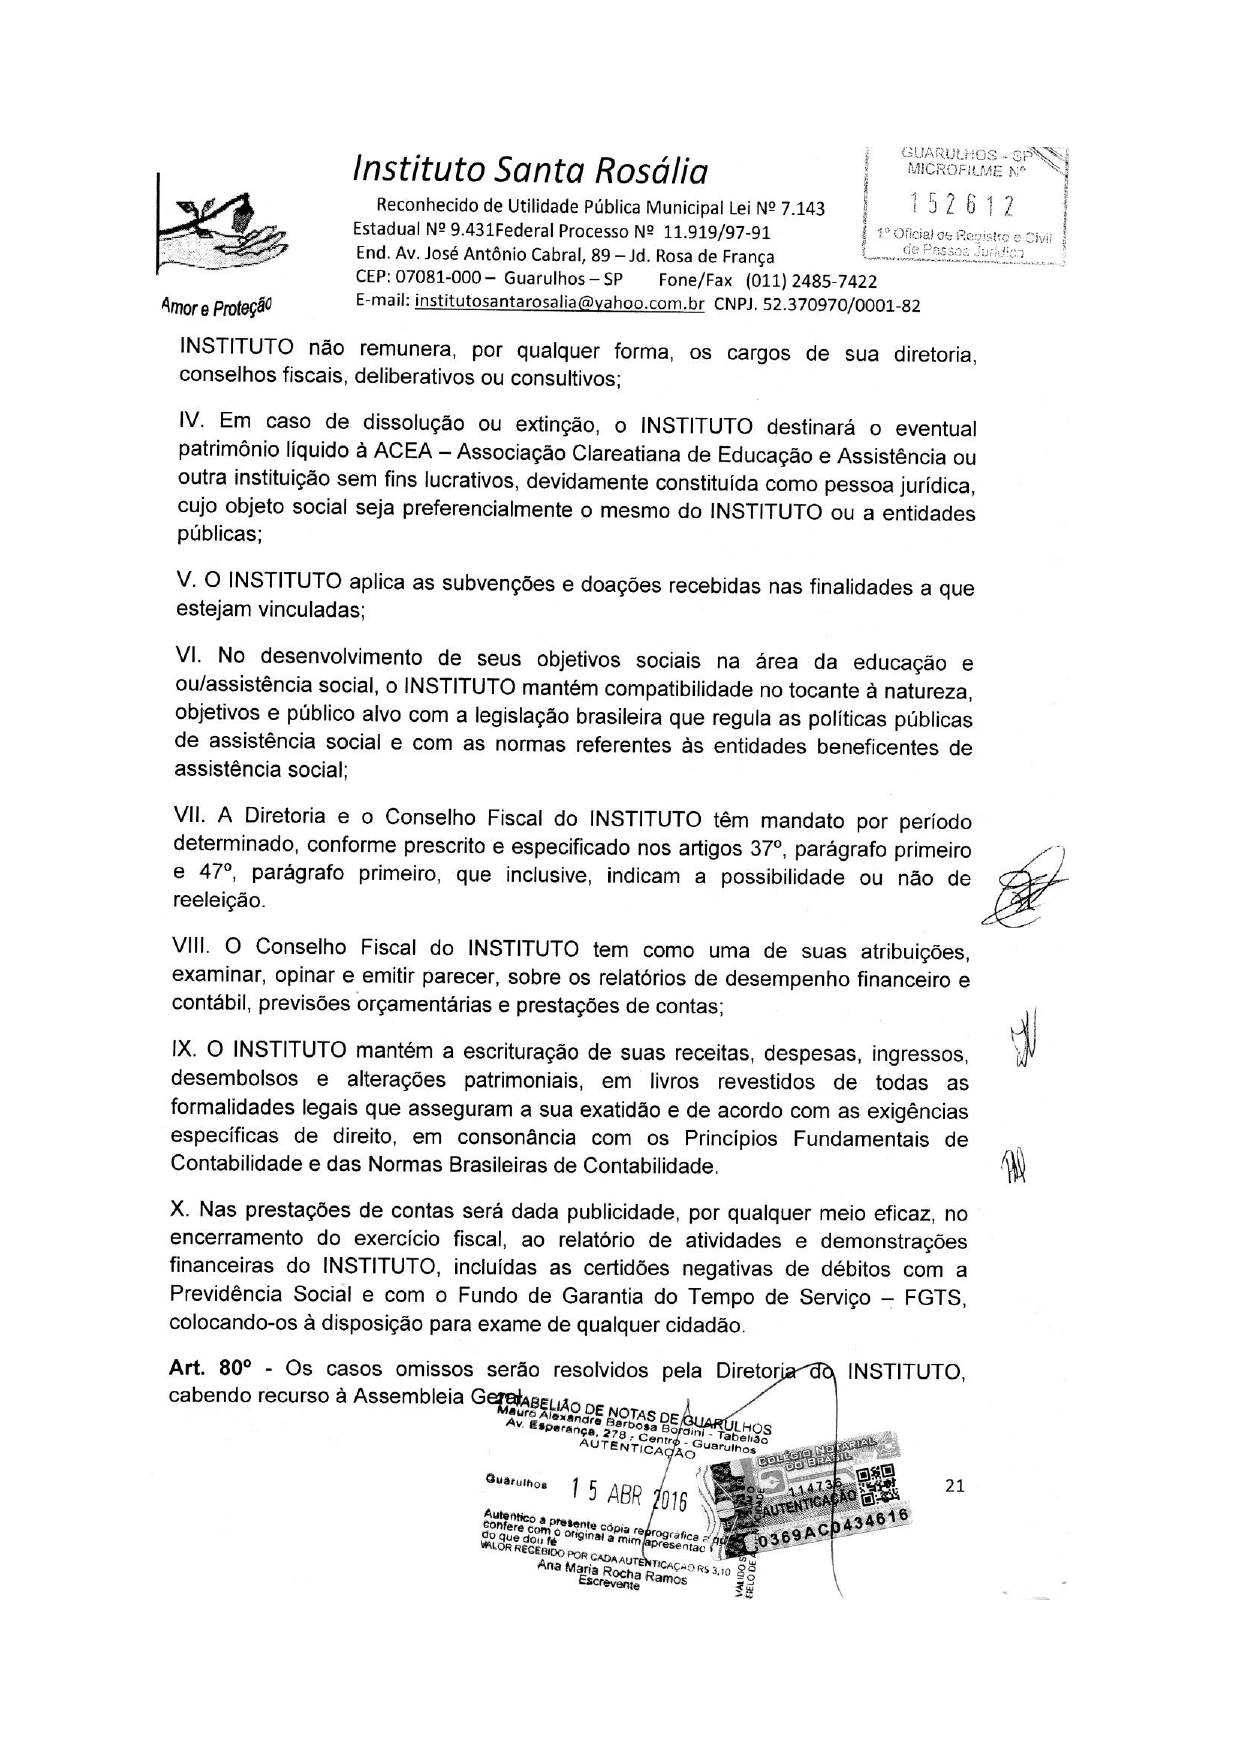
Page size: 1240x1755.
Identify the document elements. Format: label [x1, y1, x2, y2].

text_box [148, 148, 1069, 1599]
